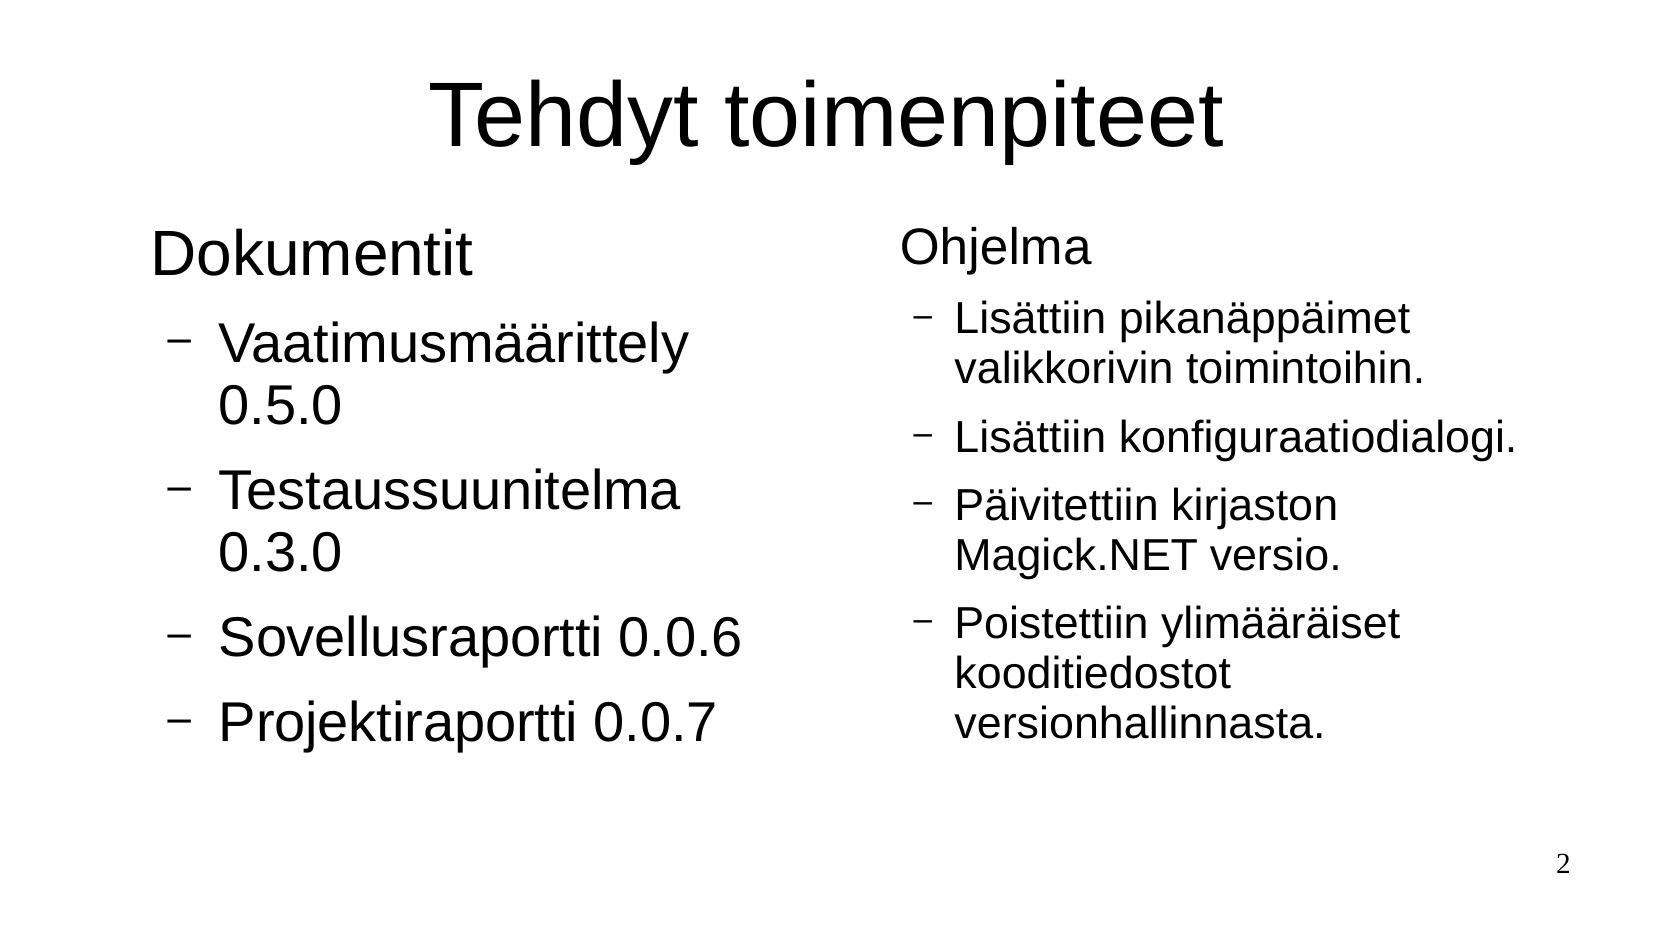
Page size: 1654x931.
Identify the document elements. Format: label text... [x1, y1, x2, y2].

title Tehdyt toimenpiteet [82, 37, 1571, 193]
list Dokumentit Vaatimusmäärittely 0.5.0 Testaussuunitelma 0.3.0 Sovellusraportti 0.0.6 Projektiraportti 0.0.7 [82, 217, 809, 758]
list Ohjelma Lisättiin pikanäppäimet valikkorivin toimintoihin. Lisättiin konfiguraatiodialogi. Päivitettiin kirjaston Magick.NET versio. Poistettiin ylimääräiset kooditiedostot versionhallinnasta. [845, 217, 1572, 758]
